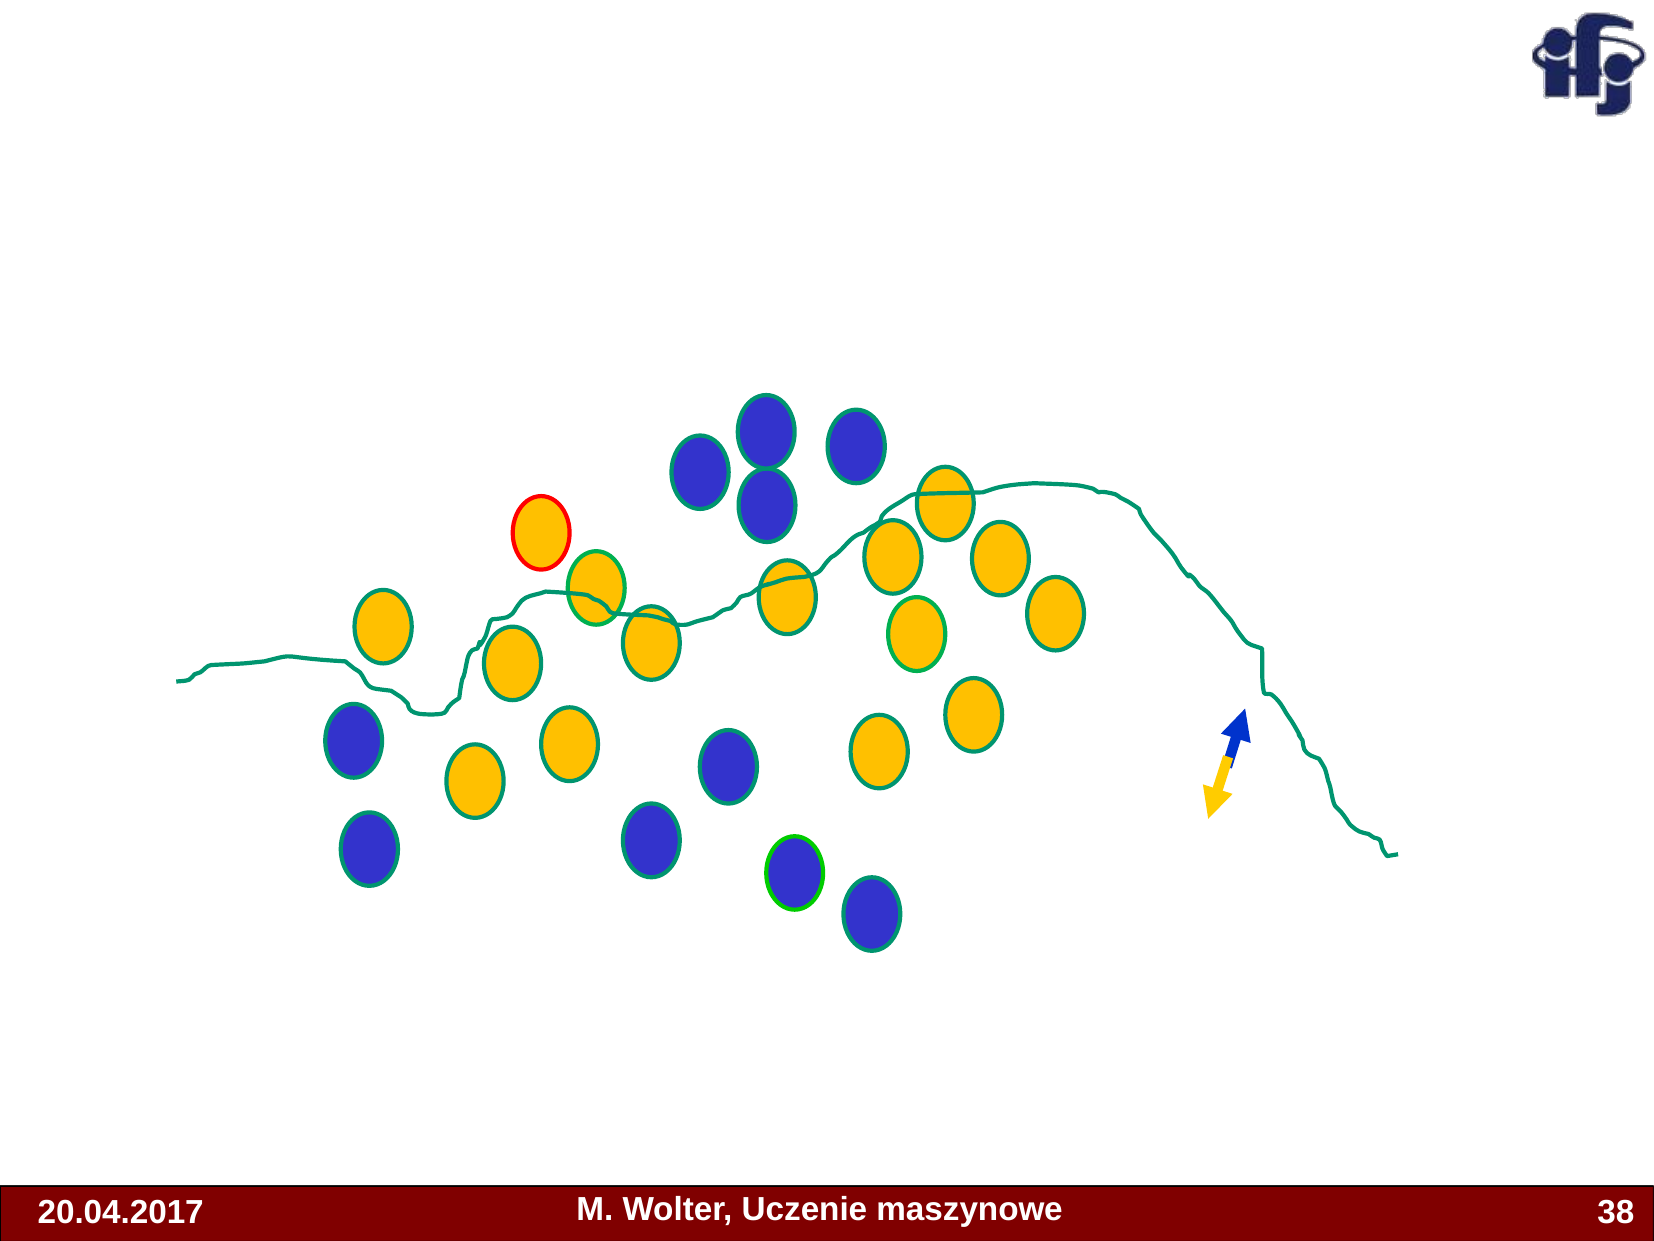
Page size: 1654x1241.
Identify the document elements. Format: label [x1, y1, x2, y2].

text_box [888, 597, 946, 671]
text_box [568, 596, 615, 625]
text_box [512, 496, 570, 570]
text_box [741, 398, 792, 466]
text_box [544, 710, 595, 778]
text_box [742, 471, 793, 539]
text_box [762, 579, 813, 631]
text_box [643, 609, 667, 617]
text_box [765, 563, 805, 582]
text_box [344, 815, 395, 883]
text_box [920, 496, 971, 537]
text_box [357, 593, 409, 660]
text_box [830, 413, 882, 480]
text_box [487, 630, 538, 697]
text_box [626, 618, 677, 677]
text_box [922, 470, 968, 491]
text_box [948, 681, 999, 749]
text_box [449, 747, 501, 815]
text_box [766, 836, 824, 910]
text_box [674, 438, 726, 506]
picture [1525, 0, 1654, 129]
text_box [853, 718, 905, 785]
text_box [567, 551, 625, 611]
text_box [867, 523, 919, 591]
text_box [328, 707, 379, 775]
text_box [703, 733, 754, 801]
text_box [846, 880, 897, 948]
text_box [626, 806, 677, 874]
text_box [1030, 580, 1081, 648]
text_box [975, 525, 1026, 592]
